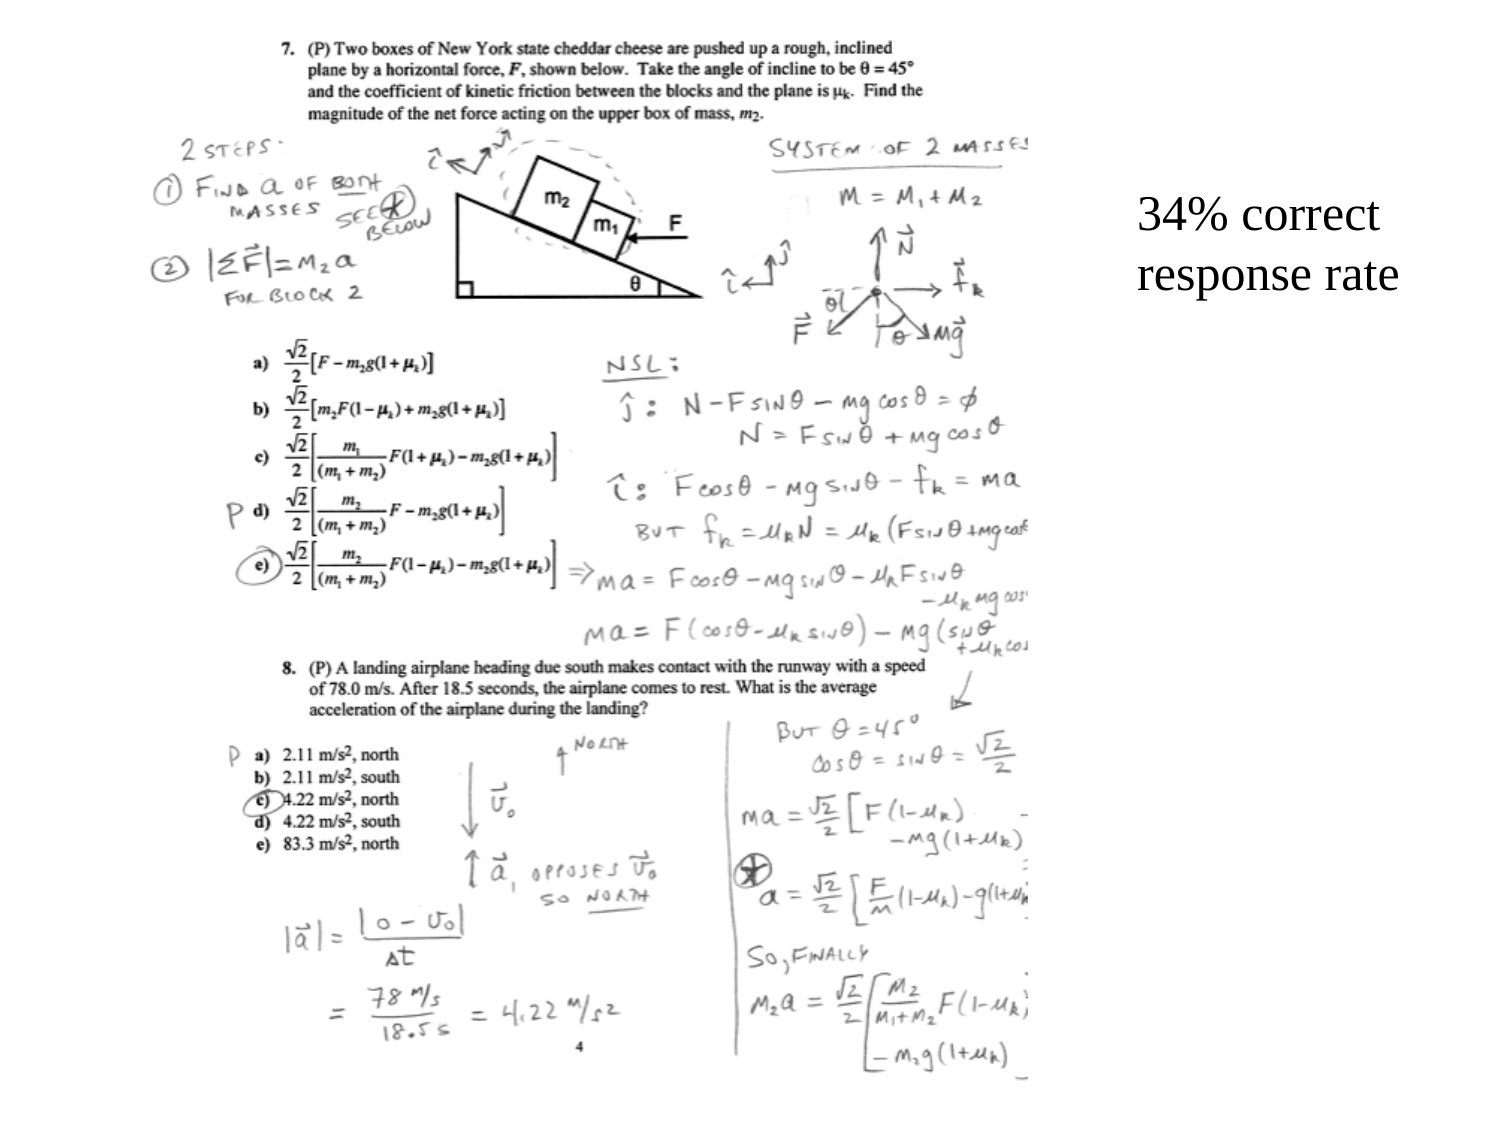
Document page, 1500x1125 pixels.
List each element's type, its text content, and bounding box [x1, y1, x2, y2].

picture [137, 24, 1043, 1101]
text_box 34% correct response rate [1122, 172, 1416, 308]
